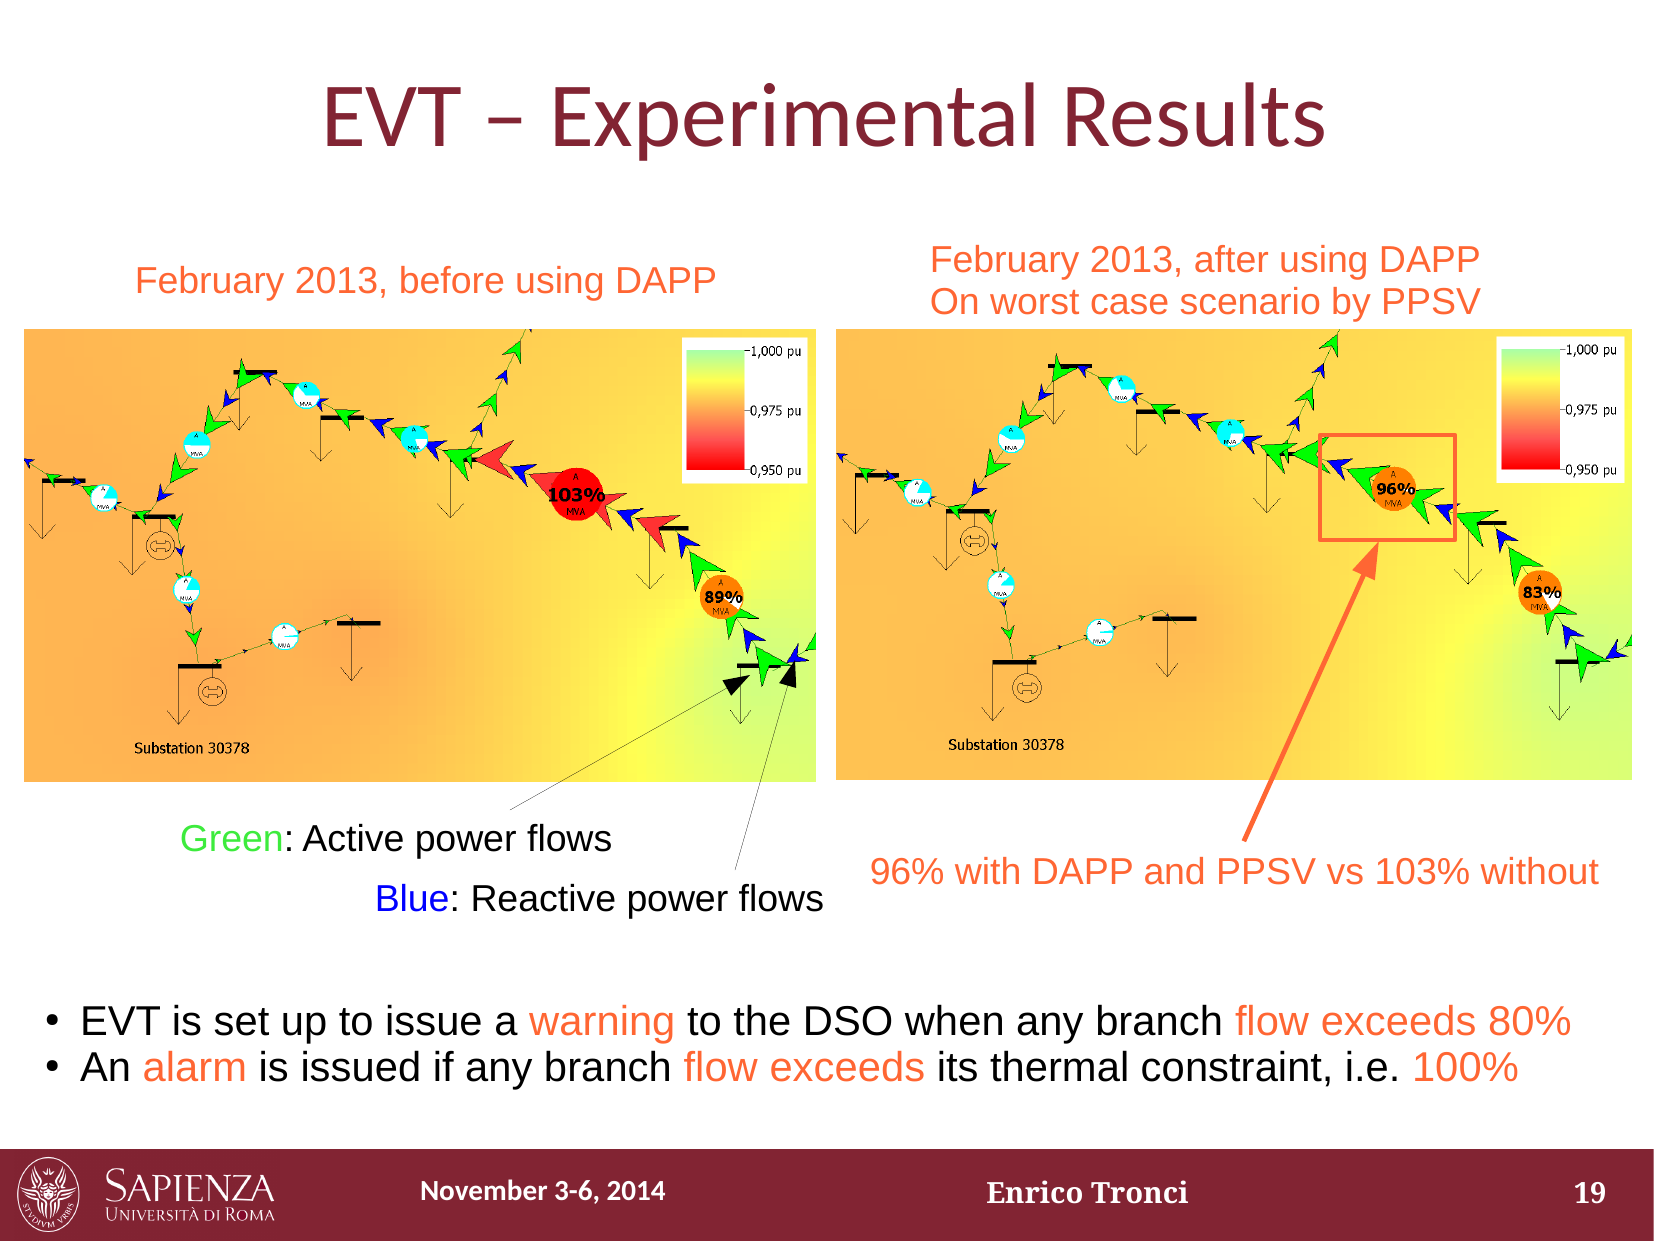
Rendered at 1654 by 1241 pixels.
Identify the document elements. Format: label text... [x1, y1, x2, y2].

text_box 96% with DAPP and PPSV vs 103% without [855, 843, 1654, 901]
text_box February 2013, after using DAPP On worst case scenario by PPSV [915, 231, 1576, 331]
picture [836, 329, 1632, 781]
title EVT – Experimental Results [45, 19, 1606, 227]
picture [14, 1149, 280, 1241]
text_box EVT is set up to issue a warning to the DSO when any branch flow exceeds 80% An alarm is issued if any branch flow exceeds its thermal constraint, i.e. 100% [30, 990, 1621, 1099]
text_box Green: Active power flows [165, 810, 661, 871]
picture [1322, 437, 1453, 538]
picture [24, 329, 816, 782]
text_box Blue: Reactive power flows [360, 870, 856, 931]
text_box February 2013, before using DAPP [120, 252, 781, 309]
